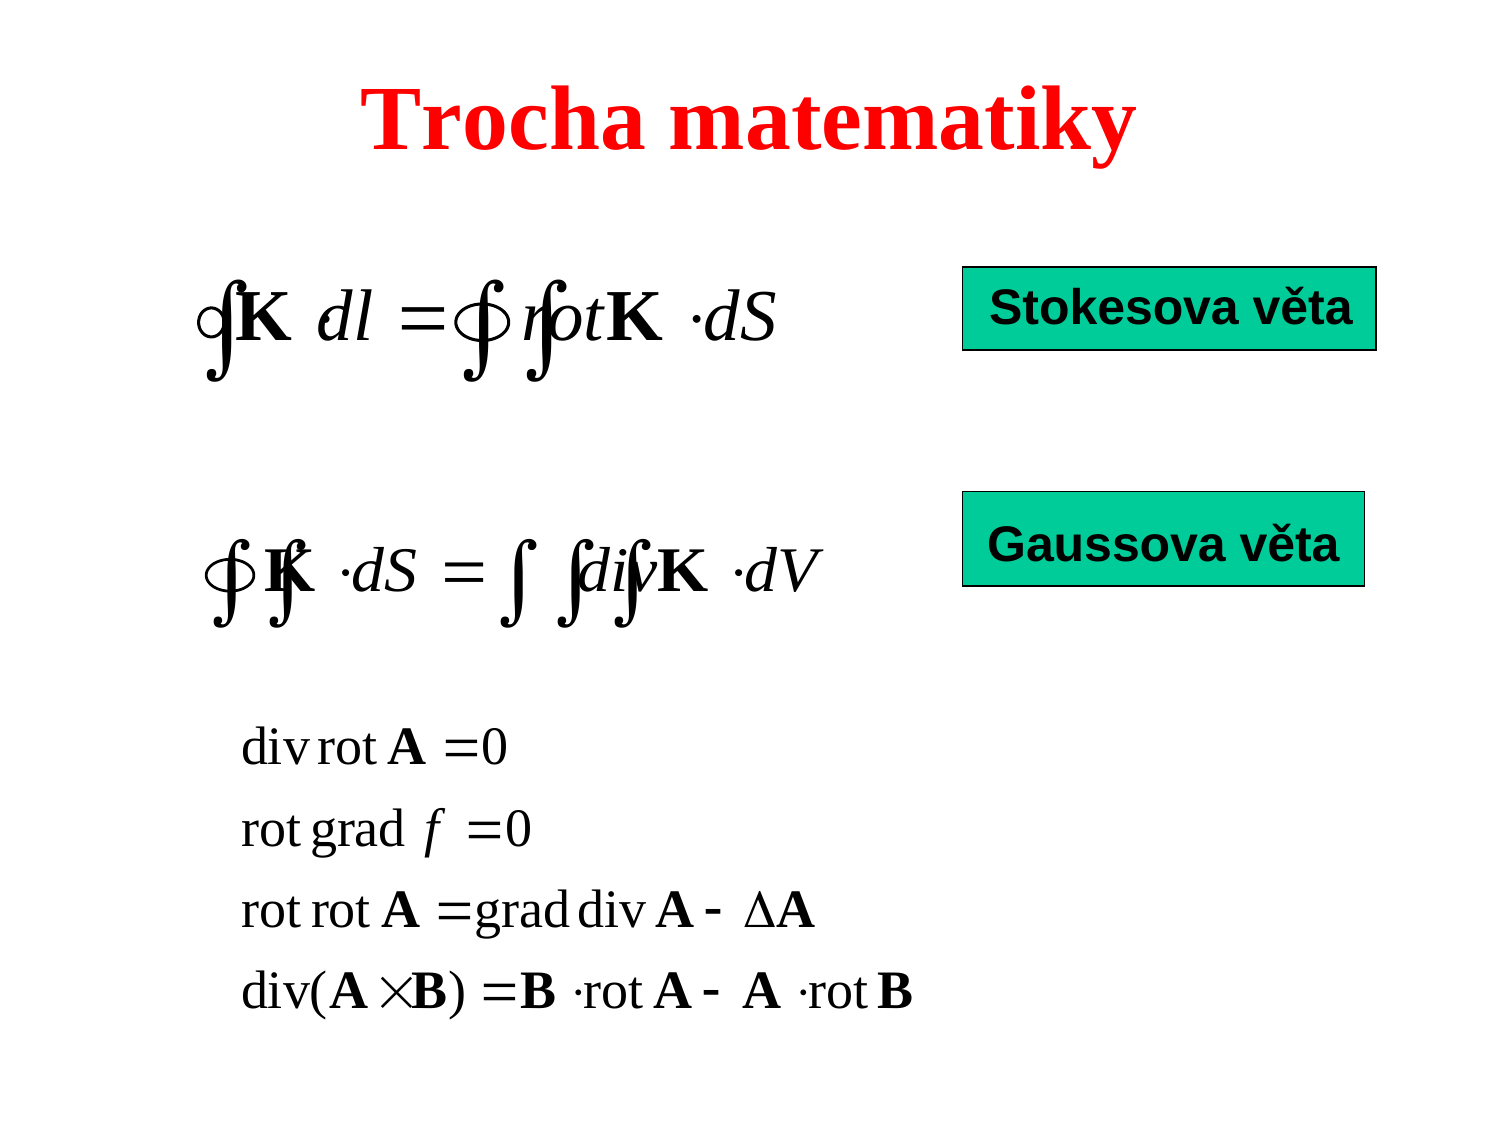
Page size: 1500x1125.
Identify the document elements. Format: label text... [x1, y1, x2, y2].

chart [218, 716, 940, 1032]
text_box Gaussova věta [939, 503, 1388, 579]
text_box Stokesova věta [974, 267, 1447, 343]
chart [183, 255, 798, 390]
chart [192, 517, 840, 634]
title Trocha matematiky [112, 18, 1388, 207]
